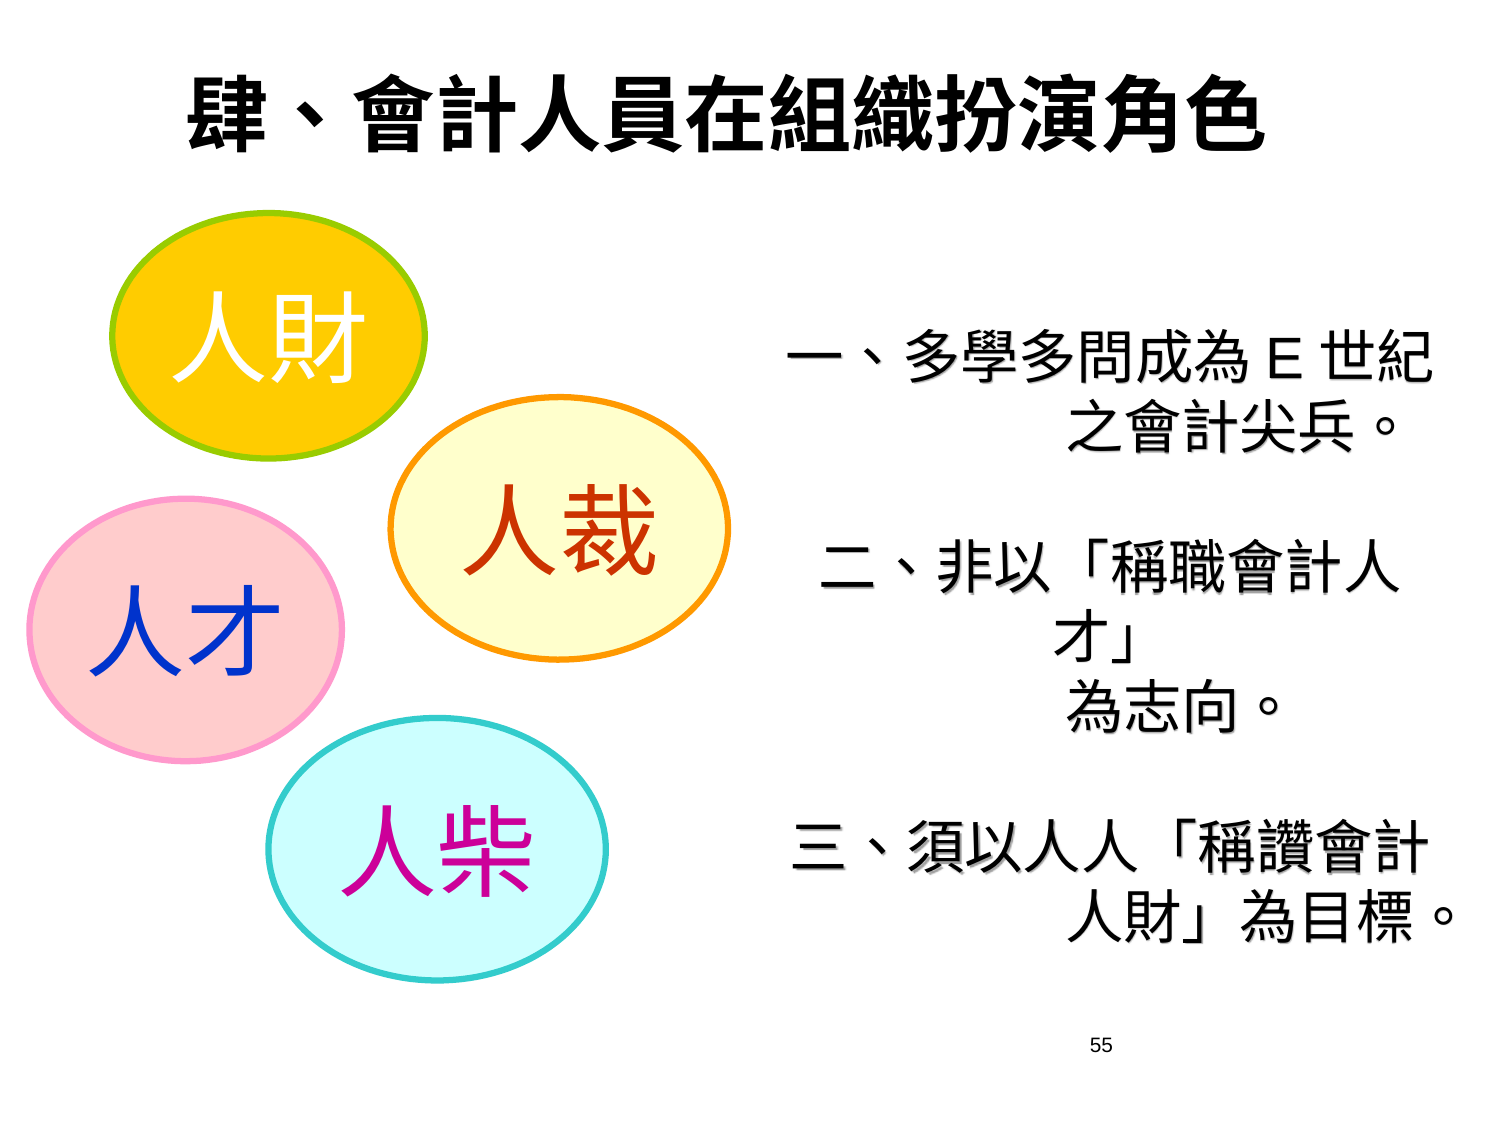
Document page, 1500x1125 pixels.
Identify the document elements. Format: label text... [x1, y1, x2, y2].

text_box 人財 [112, 213, 425, 459]
text_box 人柴 [268, 717, 606, 981]
text_box 一、多學多問成為E世紀 之會計尖兵。 二、非以「稱職會計人才」 為志向。 三、須以人人「稱讚會計 人財」為目標。 [750, 313, 1471, 958]
text_box 肆、會計人員在組織扮演角色 [53, 54, 1401, 171]
text_box 人才 [29, 498, 342, 762]
text_box 人裁 [390, 397, 729, 660]
text_box 55 [1074, 1024, 1426, 1103]
